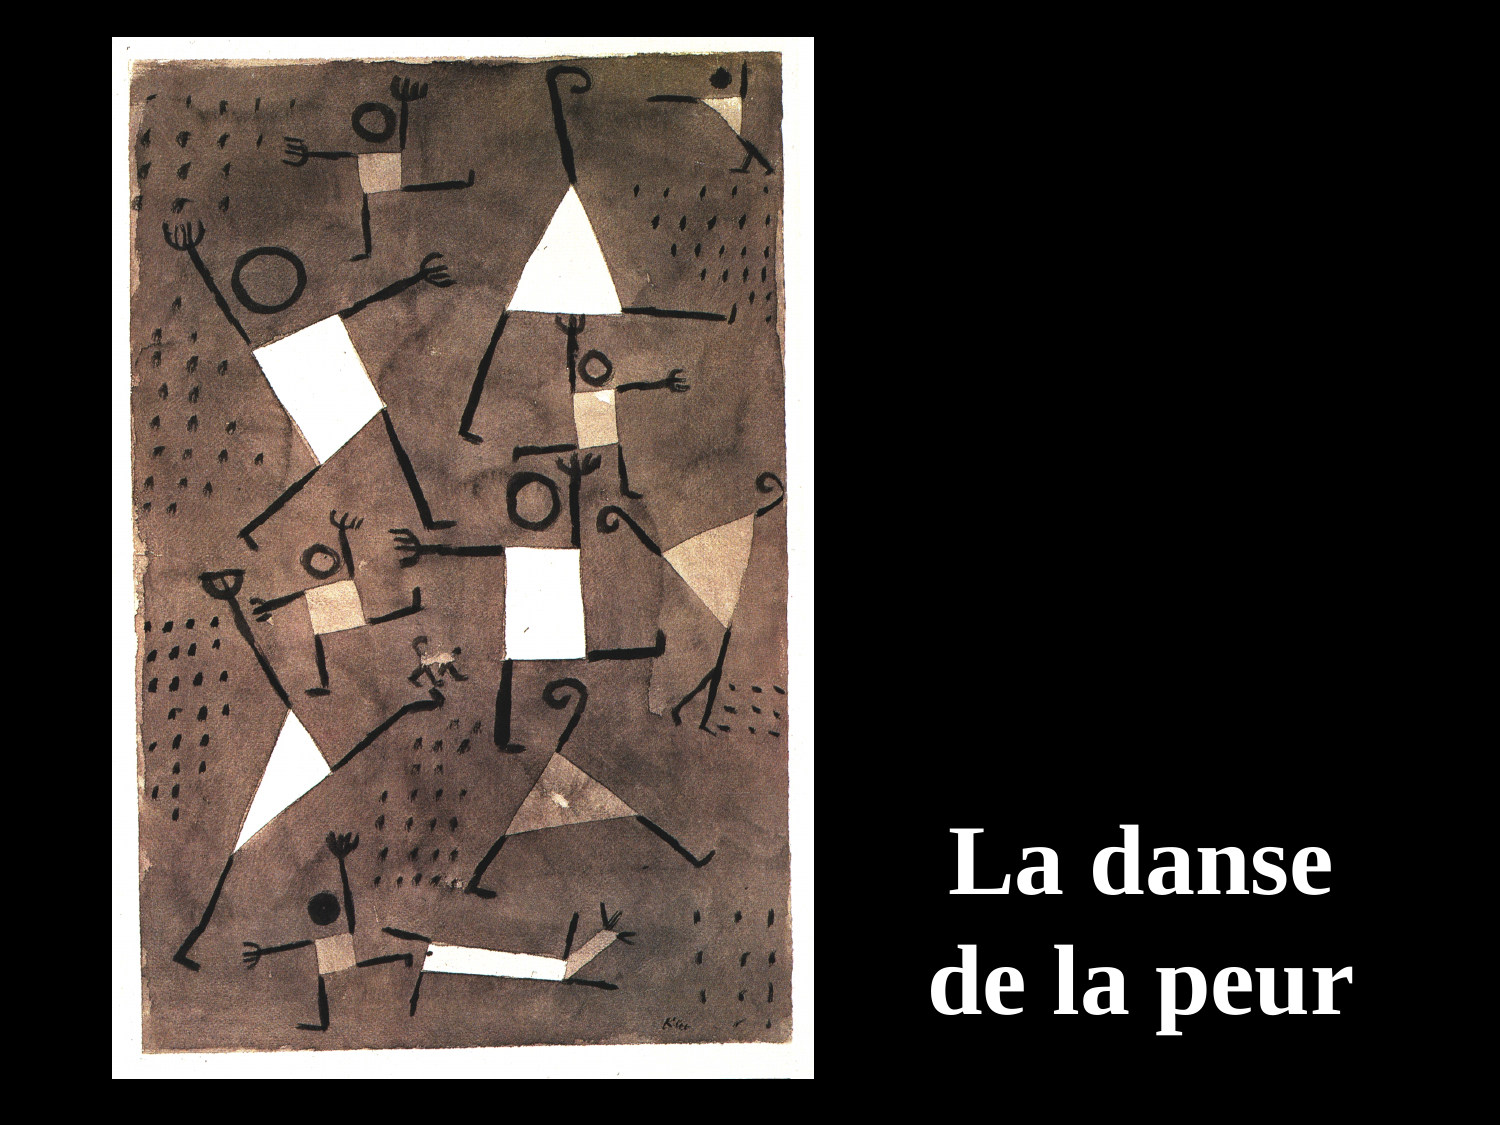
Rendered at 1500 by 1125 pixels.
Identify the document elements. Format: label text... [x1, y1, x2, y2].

text_box La danse de la peur [912, 787, 1371, 1043]
picture [112, 37, 814, 1079]
